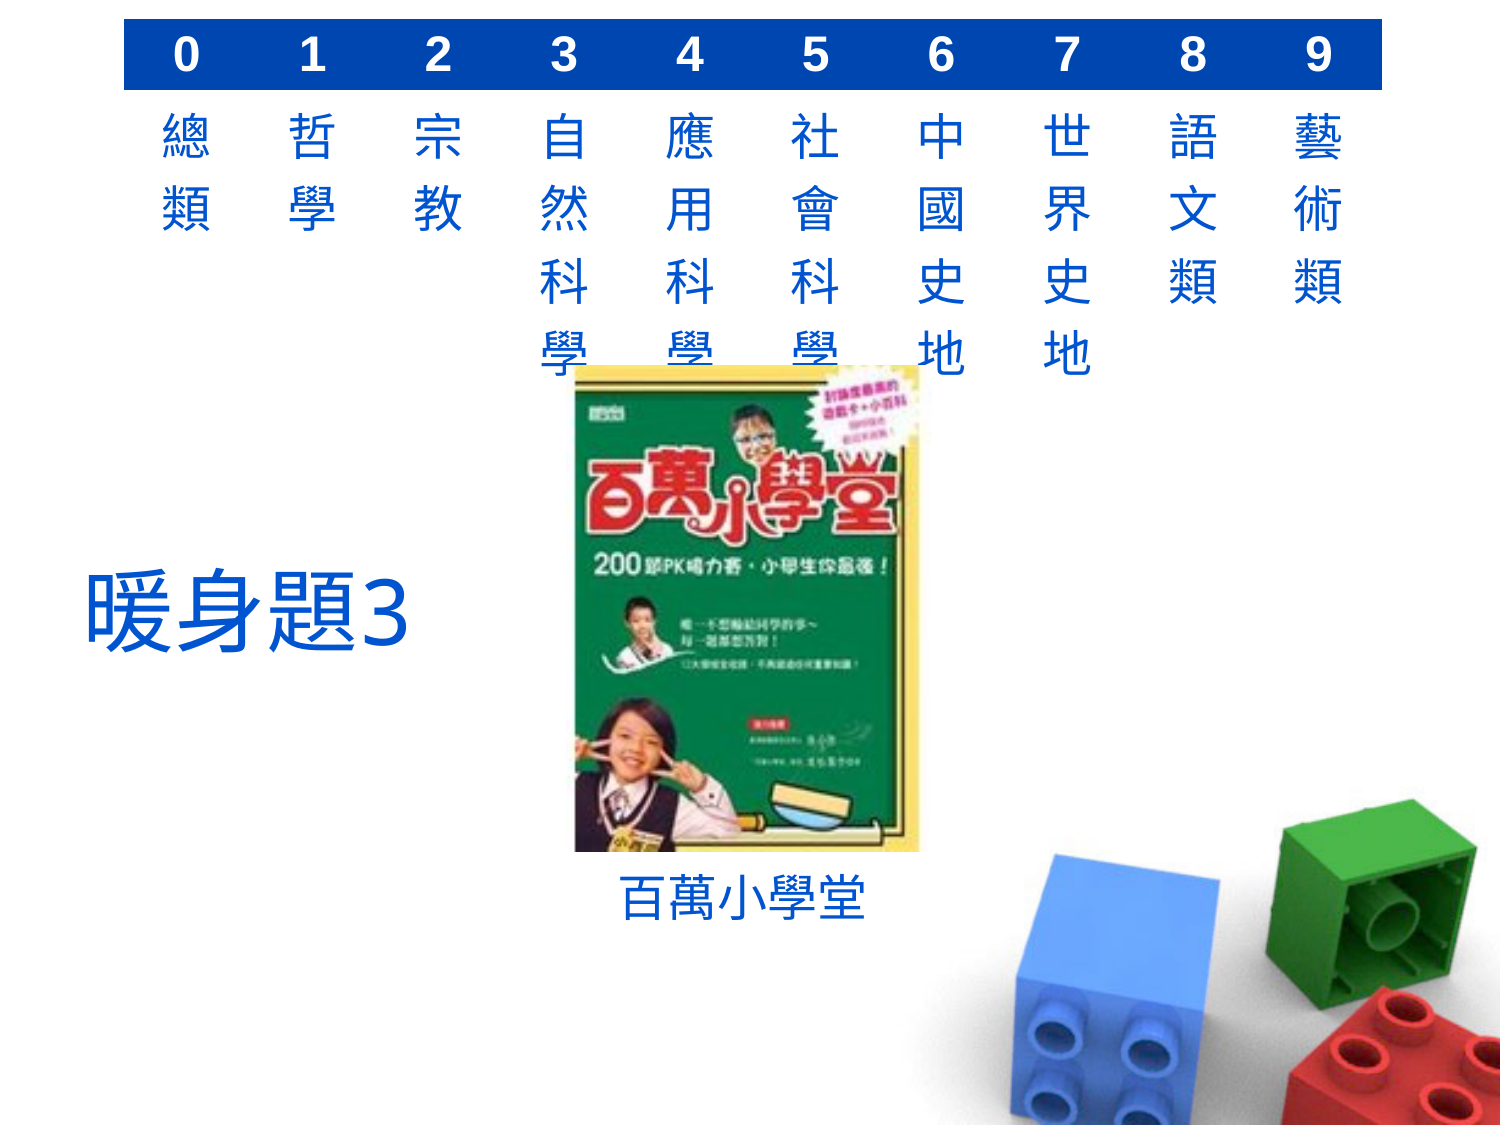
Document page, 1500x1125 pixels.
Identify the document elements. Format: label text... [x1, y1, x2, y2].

table_header 3 [501, 19, 627, 90]
table_header 9 [1256, 19, 1382, 90]
table_header 5 [753, 19, 879, 90]
table_cell 總類 [124, 90, 250, 395]
table_header 4 [627, 19, 753, 90]
table_header 0 [124, 19, 250, 90]
table_header 7 [1004, 19, 1130, 90]
table_header 1 [250, 19, 376, 90]
table_cell 中國史地 [879, 90, 1004, 395]
table_cell 社會科學 [753, 90, 879, 365]
table_cell 世界史地 [1004, 90, 1130, 395]
table_cell 藝術類 [1256, 90, 1382, 395]
table_cell 應用科學 [627, 90, 753, 365]
table_header 2 [376, 19, 501, 90]
table_cell 語文類 [1130, 90, 1256, 395]
picture [249, 187, 1500, 1125]
text_box 百萬小學堂 [602, 858, 904, 934]
table_header 8 [1130, 19, 1256, 90]
table_cell 宗教 [376, 90, 501, 395]
table_cell 自然科學 [501, 90, 627, 395]
table_header 6 [879, 19, 1004, 90]
table_cell 哲學 [250, 90, 376, 395]
title 暖身題3 [41, 515, 455, 703]
